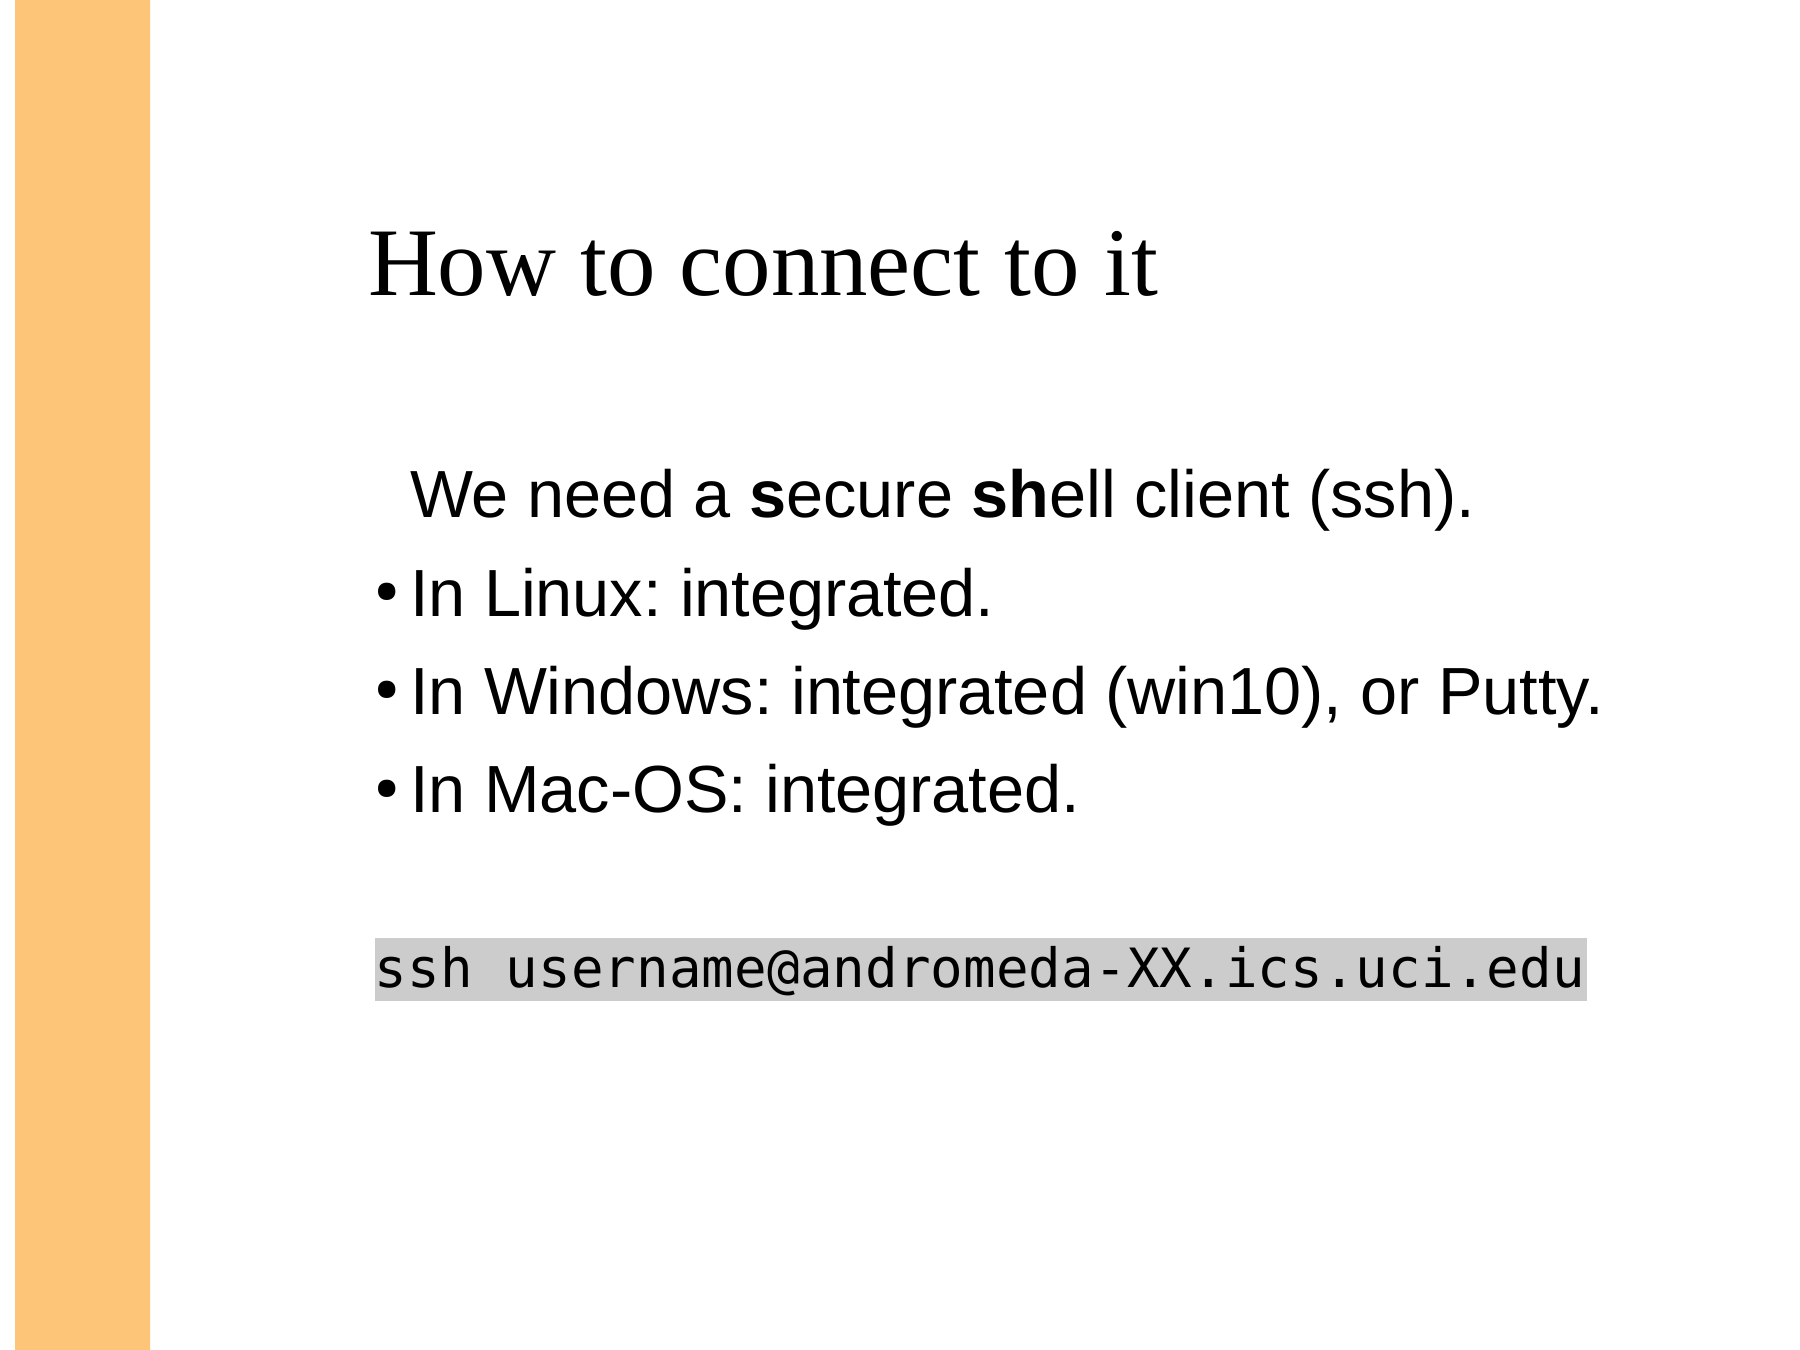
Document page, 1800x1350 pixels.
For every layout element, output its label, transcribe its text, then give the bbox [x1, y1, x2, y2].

subtitle How to connect to it [368, 101, 1201, 424]
text_box We need a secure shell client (ssh). In Linux: integrated. In Windows: integrated (win10), or Putty. In Mac-OS: integrated. ssh username@andromeda-XX.ics.uci.edu [360, 449, 1681, 1009]
